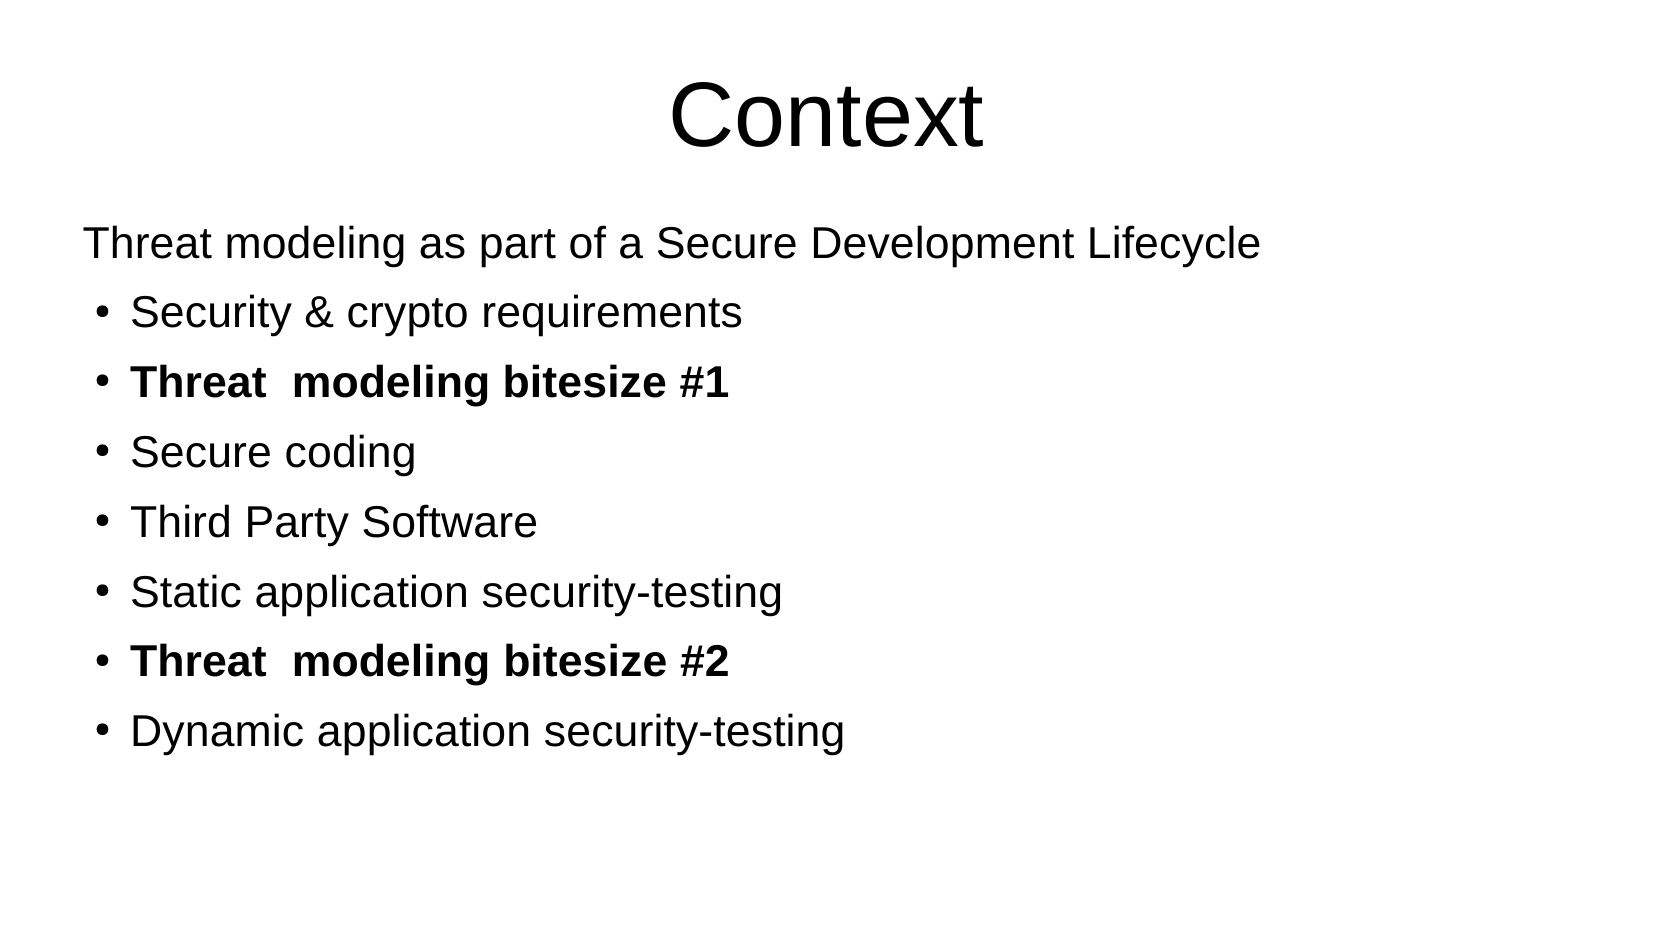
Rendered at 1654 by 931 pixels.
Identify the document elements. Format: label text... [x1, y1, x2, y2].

title Context [82, 37, 1571, 193]
list Threat modeling as part of a Secure Development Lifecycle Security & crypto requirements Threat modeling bitesize #1 Secure coding Third Party Software Static application security-testing Threat modeling bitesize #2 Dynamic application security-testing [82, 217, 1571, 758]
